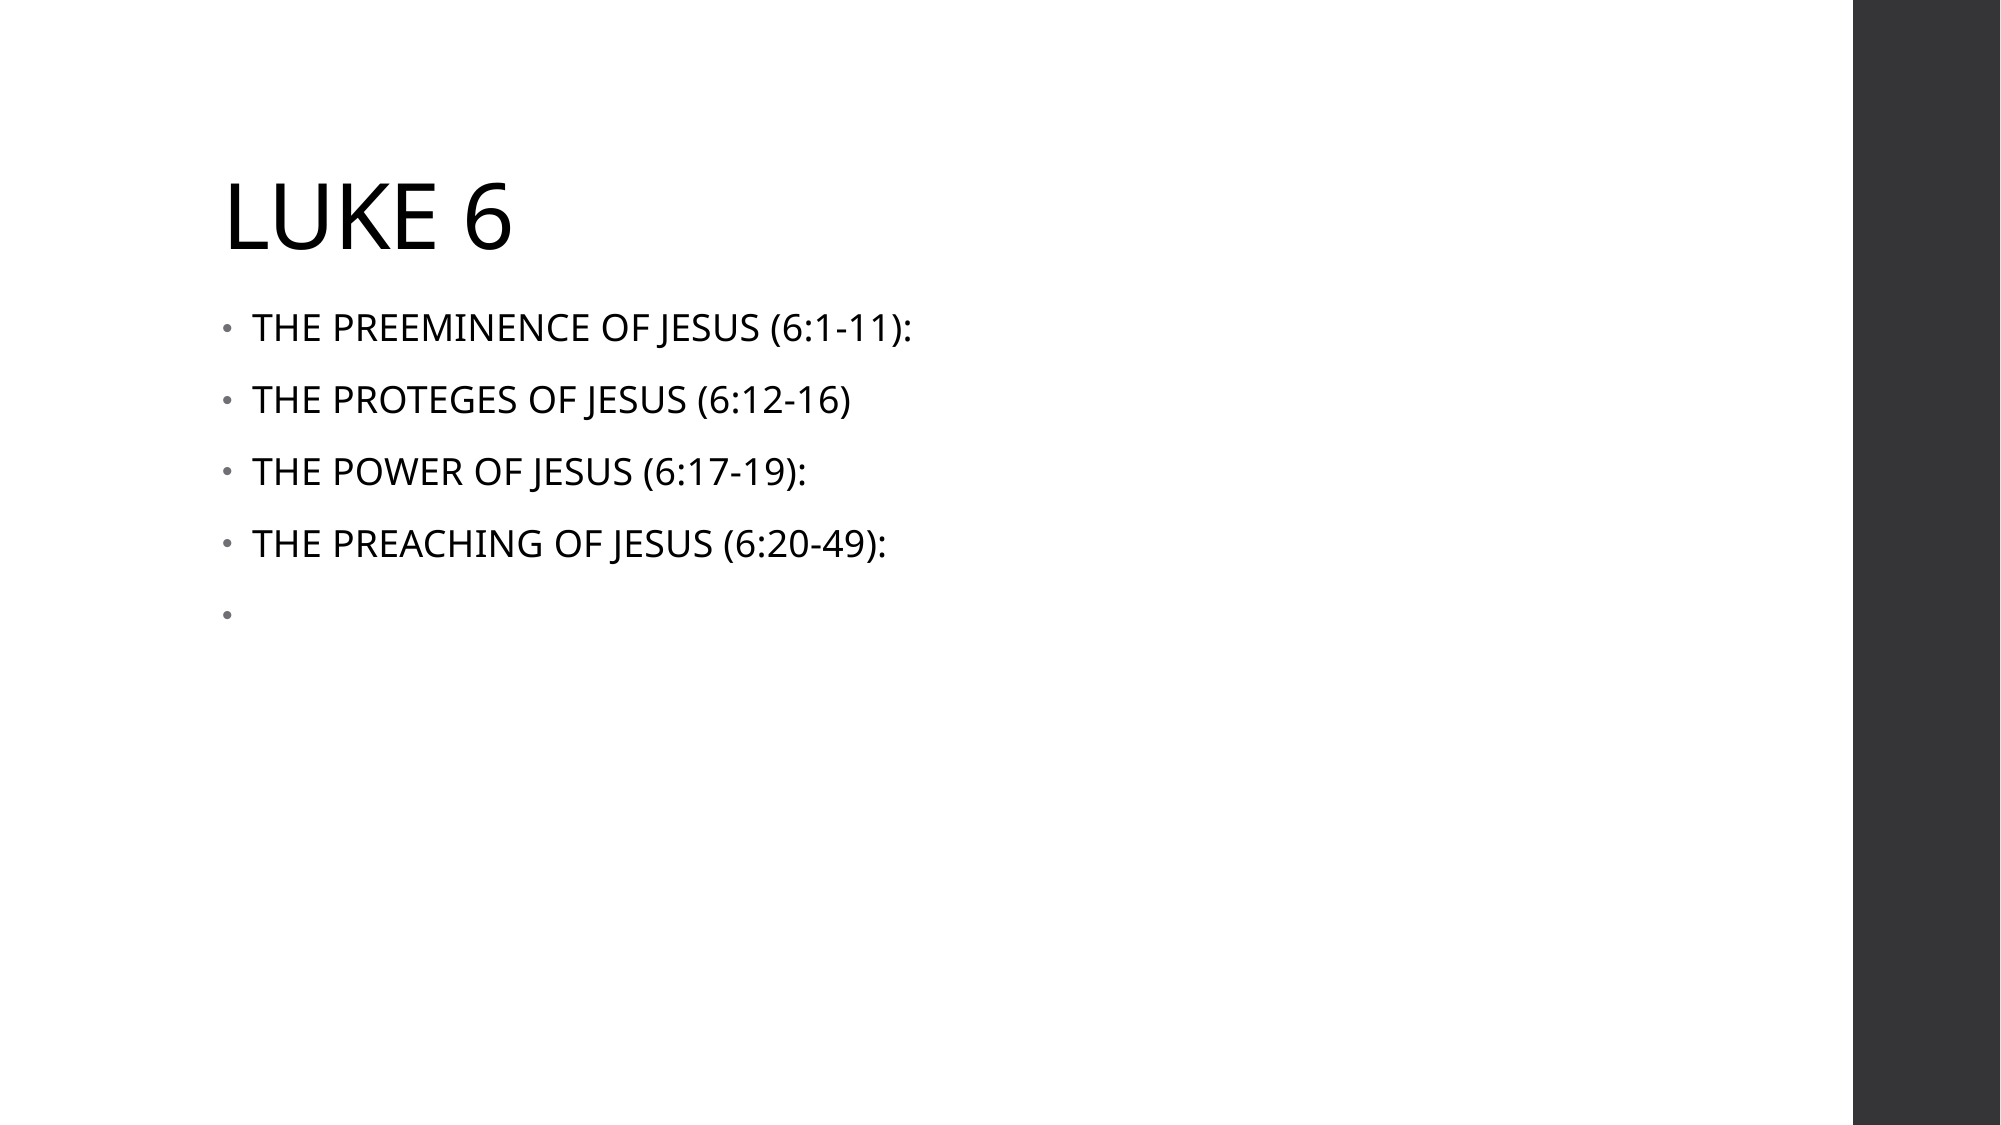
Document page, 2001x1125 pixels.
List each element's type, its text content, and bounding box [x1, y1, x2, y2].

list THE PREEMINENCE OF JESUS (6:1-11): THE PROTEGES OF JESUS (6:12-16) THE POWER OF JESUS (6:17-19): THE PREACHING OF JESUS (6:20-49): [206, 299, 1617, 1014]
title LUKE 6 [206, 60, 1797, 278]
